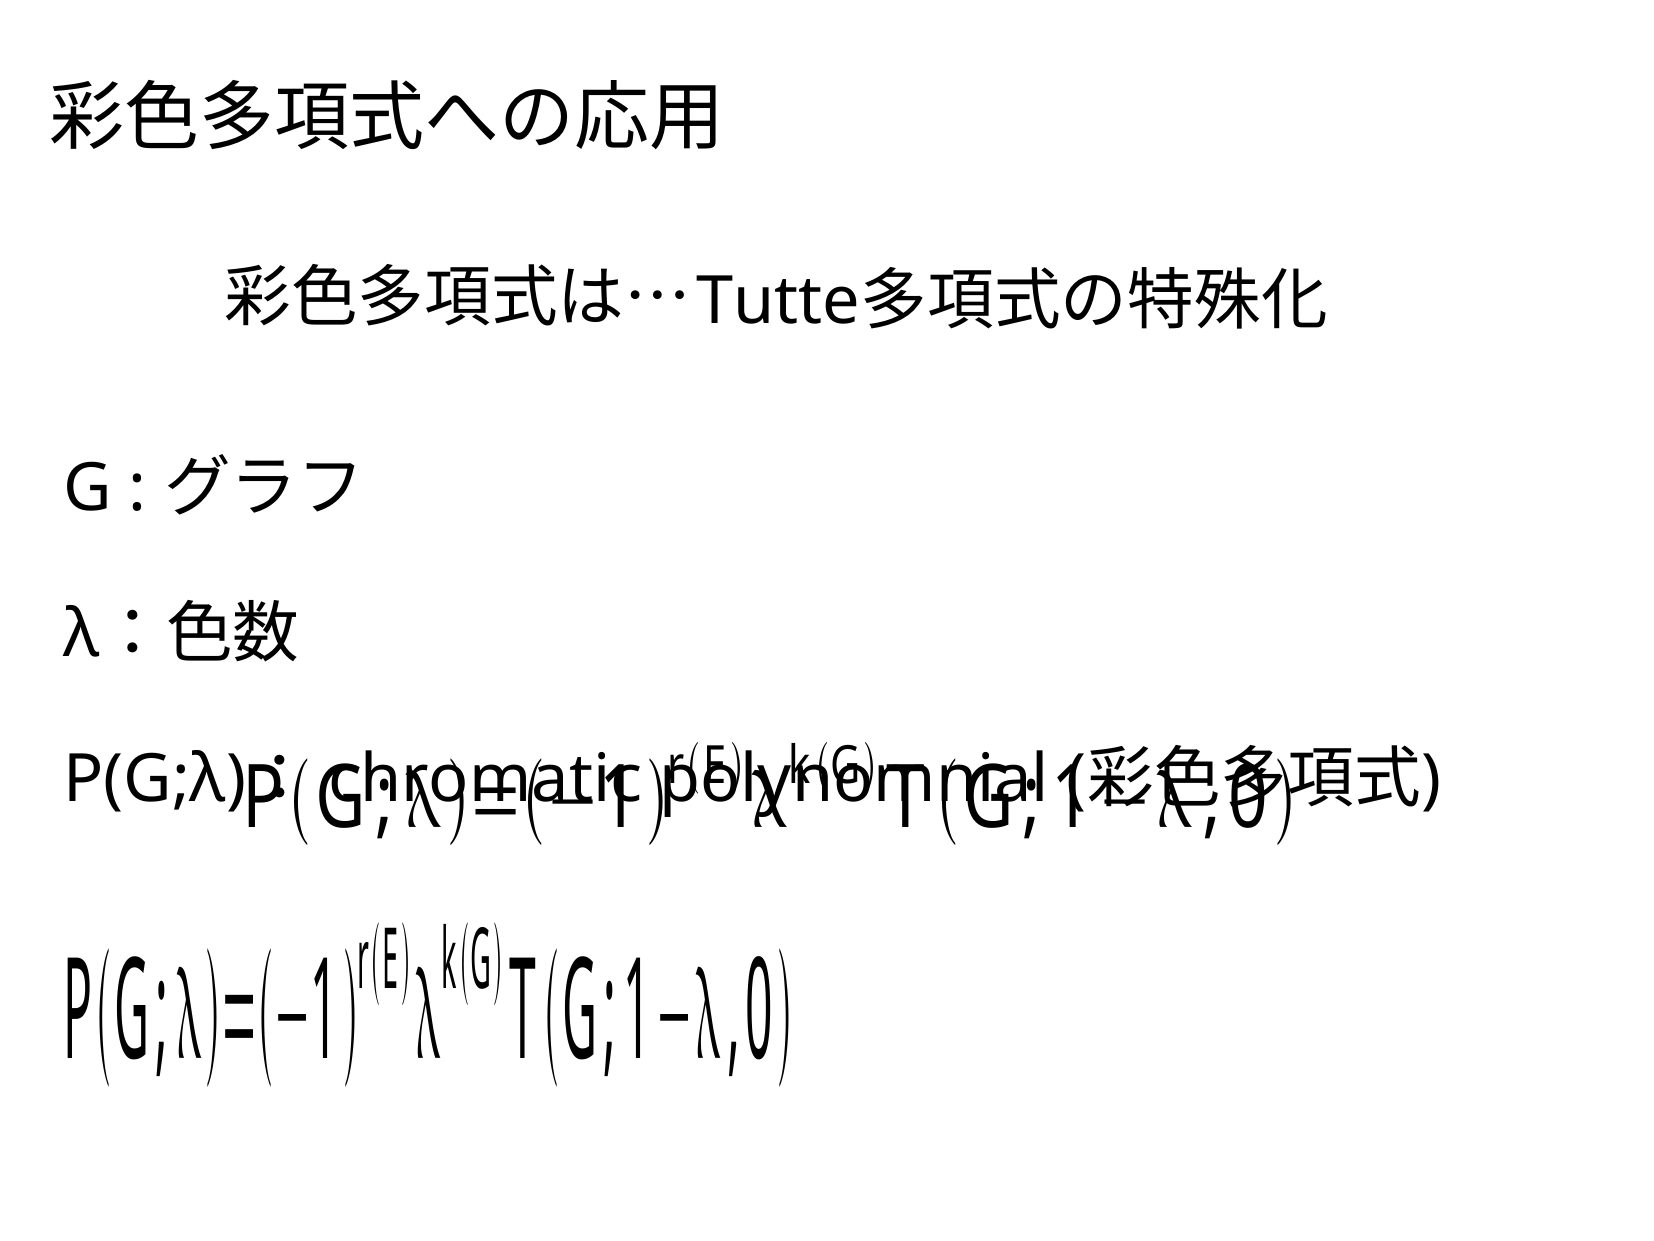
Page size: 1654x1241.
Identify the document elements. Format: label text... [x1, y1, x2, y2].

text_box 彩色多項式への応用 [31, 46, 739, 148]
text_box Tutte多項式の特殊化 [679, 236, 1388, 329]
chart [236, 738, 1302, 851]
text_box 彩色多項式は… [206, 232, 739, 325]
text_box G : グラフ λ：色数 P(G;λ)： chromatic polynomnial (彩色多項式) [48, 377, 1441, 680]
chart [59, 915, 797, 1096]
